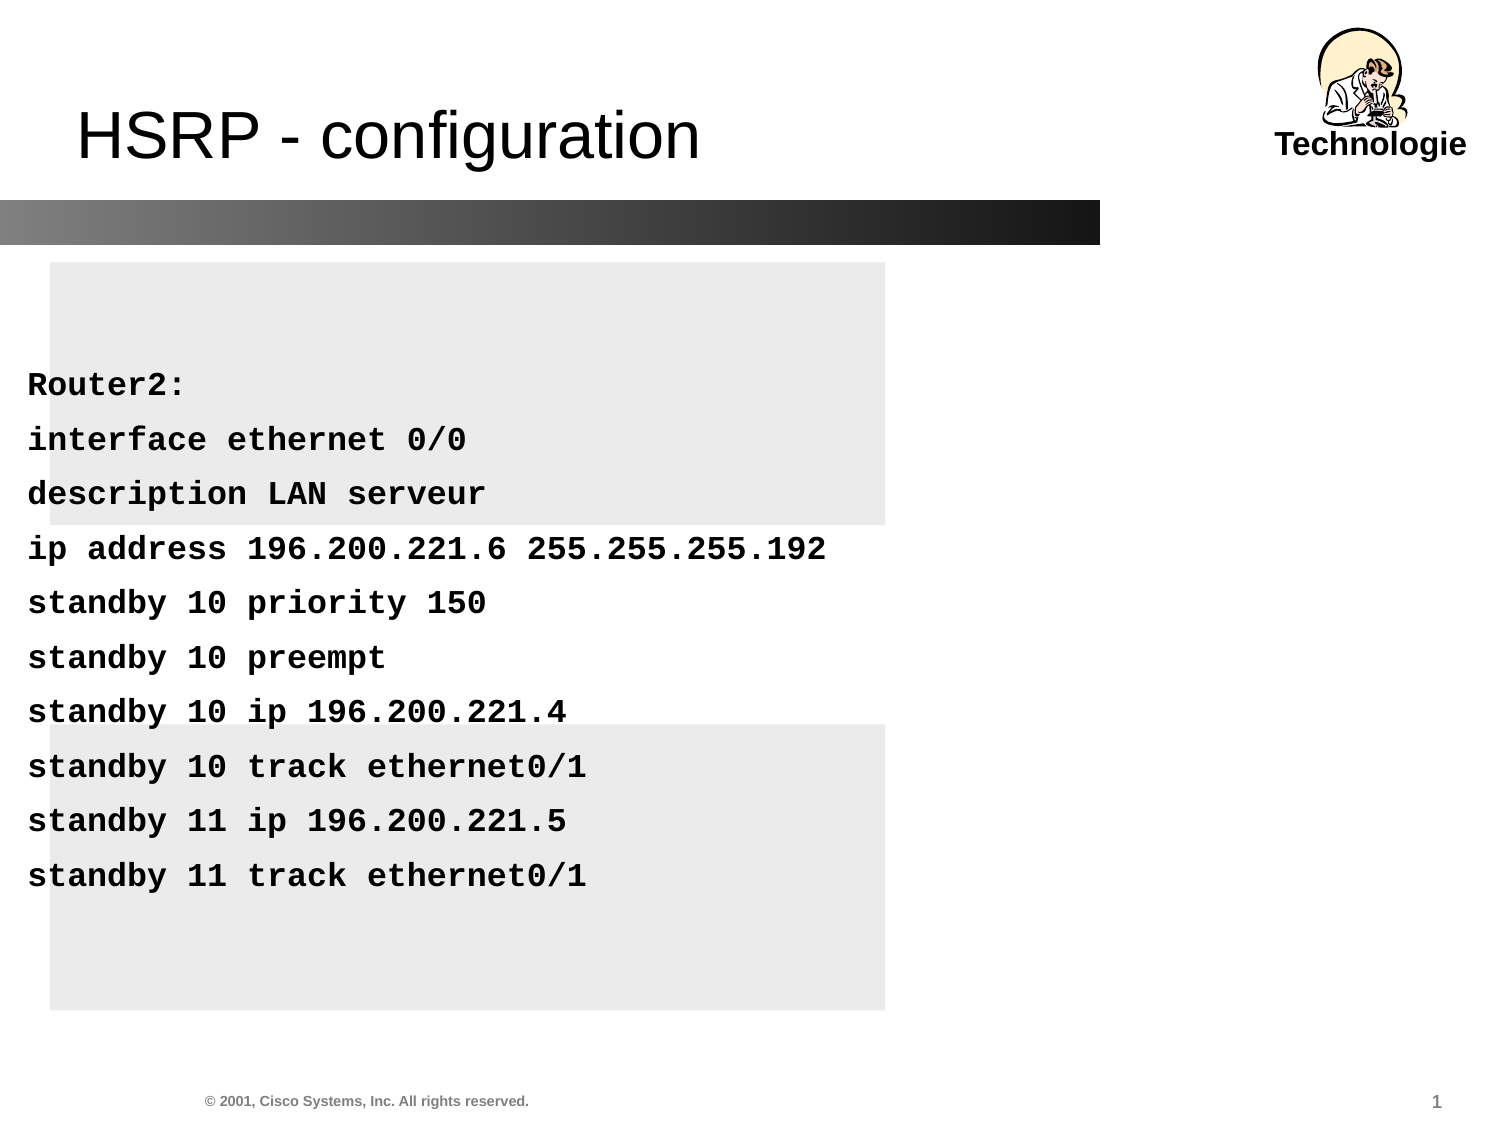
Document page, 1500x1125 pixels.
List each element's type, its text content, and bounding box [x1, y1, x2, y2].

text_box Router2: interface ethernet 0/0 description LAN serveur ip address 196.200.221.6 255.255.255.192 standby 10 priority 150 standby 10 preempt standby 10 ip 196.200.221.4 standby 10 track ethernet0/1 standby 11 ip 196.200.221.5 standby 11 track ethernet0/1 [15, 362, 840, 954]
text_box [50, 724, 886, 1011]
text_box [50, 262, 886, 526]
title HSRP - configuration [62, 93, 808, 180]
picture [1317, 26, 1409, 118]
text_box Technologie [1262, 118, 1480, 169]
